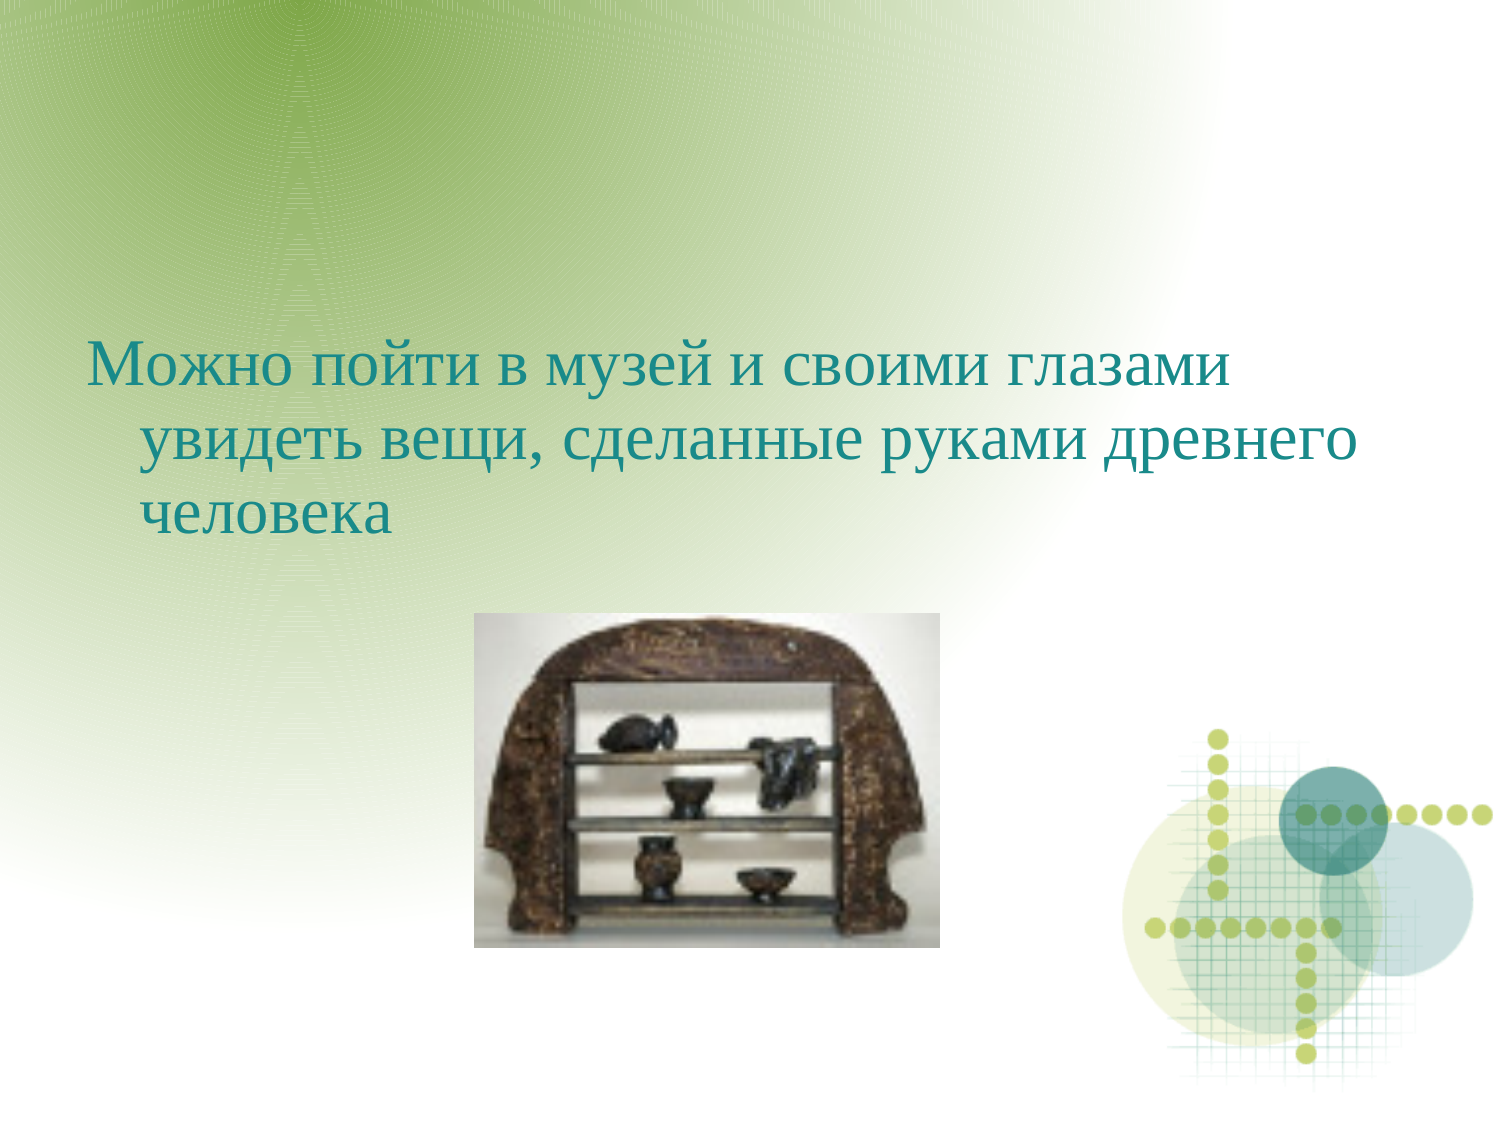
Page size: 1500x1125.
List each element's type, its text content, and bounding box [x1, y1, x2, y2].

picture [474, 613, 940, 948]
picture [1110, 718, 1500, 1098]
list Можно пойти в музей и своими глазами увидеть вещи, сделанные руками древнего человека [53, 318, 1401, 994]
